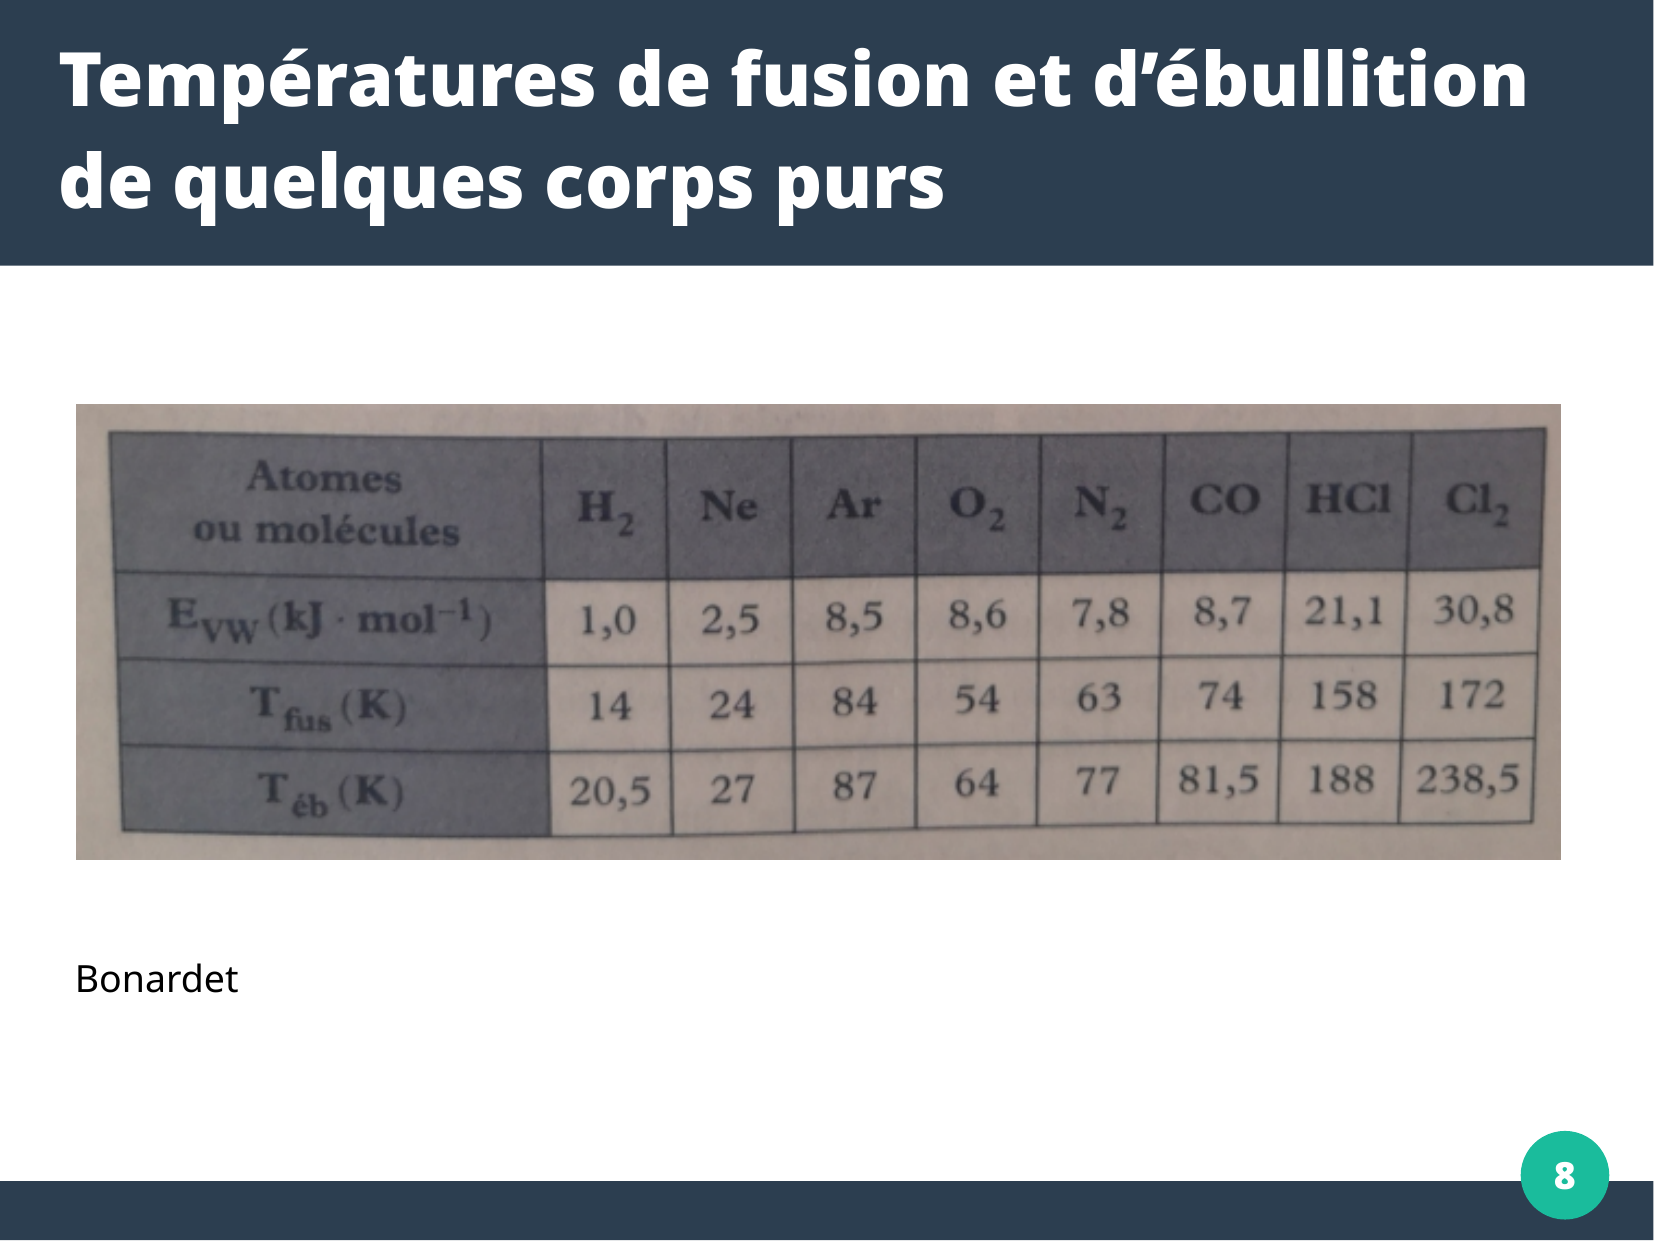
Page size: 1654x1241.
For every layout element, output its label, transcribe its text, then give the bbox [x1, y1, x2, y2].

picture [76, 404, 1561, 860]
title Températures de fusion et d’ébullition de quelques corps purs [59, 49, 1595, 207]
text_box Bonardet [60, 945, 706, 1004]
